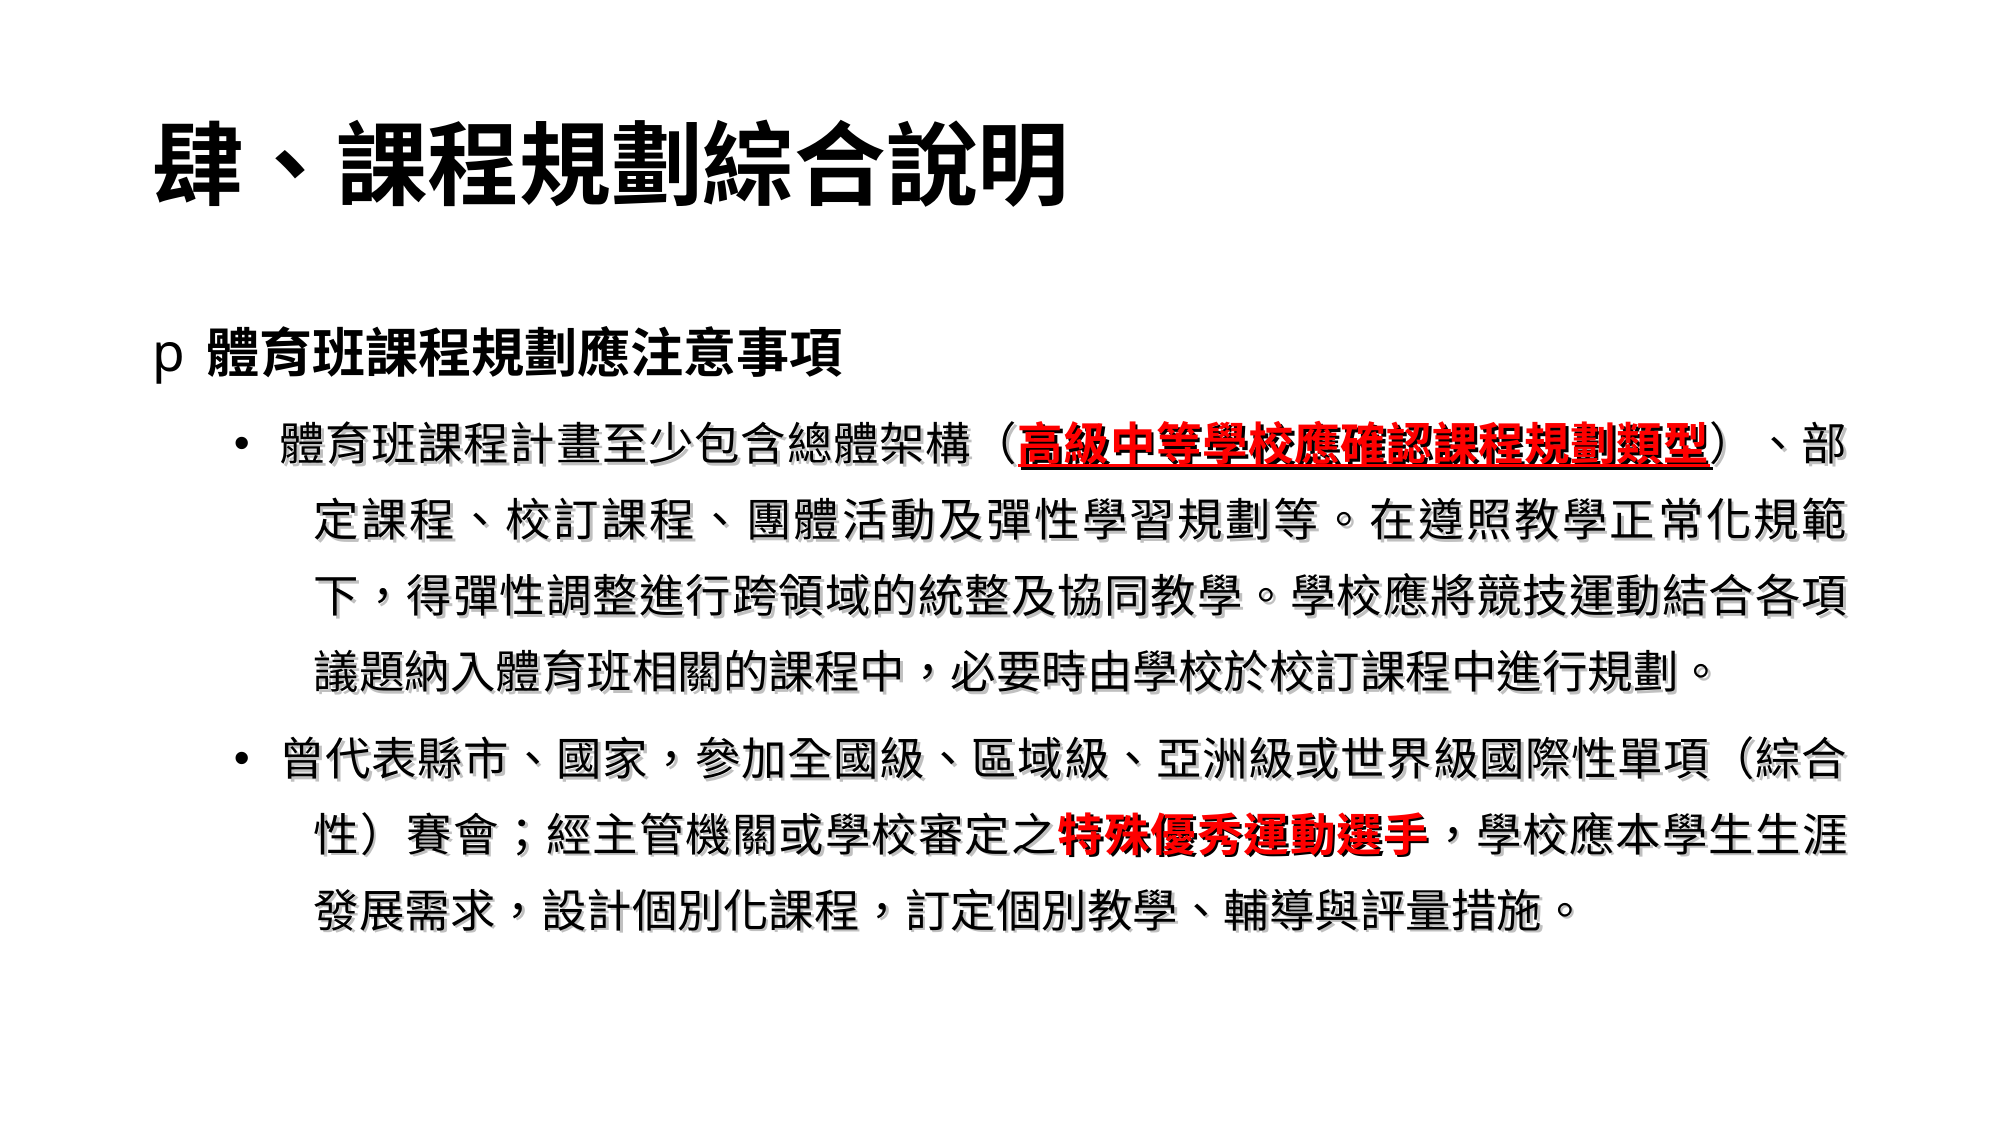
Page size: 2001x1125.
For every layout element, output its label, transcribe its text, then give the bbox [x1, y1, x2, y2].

list 體育班課程規劃應注意事項 體育班課程計畫至少包含總體架構（高級中等學校應確認課程規劃類型）、部定課程、校訂課程、團體活動及彈性學習規劃等。在遵照教學正常化規範下，得彈性調整進行跨領域的統整及協同教學。學校應將競技運動結合各項議題納入體育班相關的課程中，必要時由學校於校訂課程中進行規劃。 曾代表縣市、國家，參加全國級、區域級、亞洲級或世界級國際性單項（綜合性）賽會；經主管機關或學校審定之特殊優秀運動選手，學校應本學生生涯發展需求，設計個別化課程，訂定個別教學、輔導與評量措施。 [137, 299, 1863, 1038]
title 肆、課程規劃綜合說明 [137, 59, 1863, 278]
